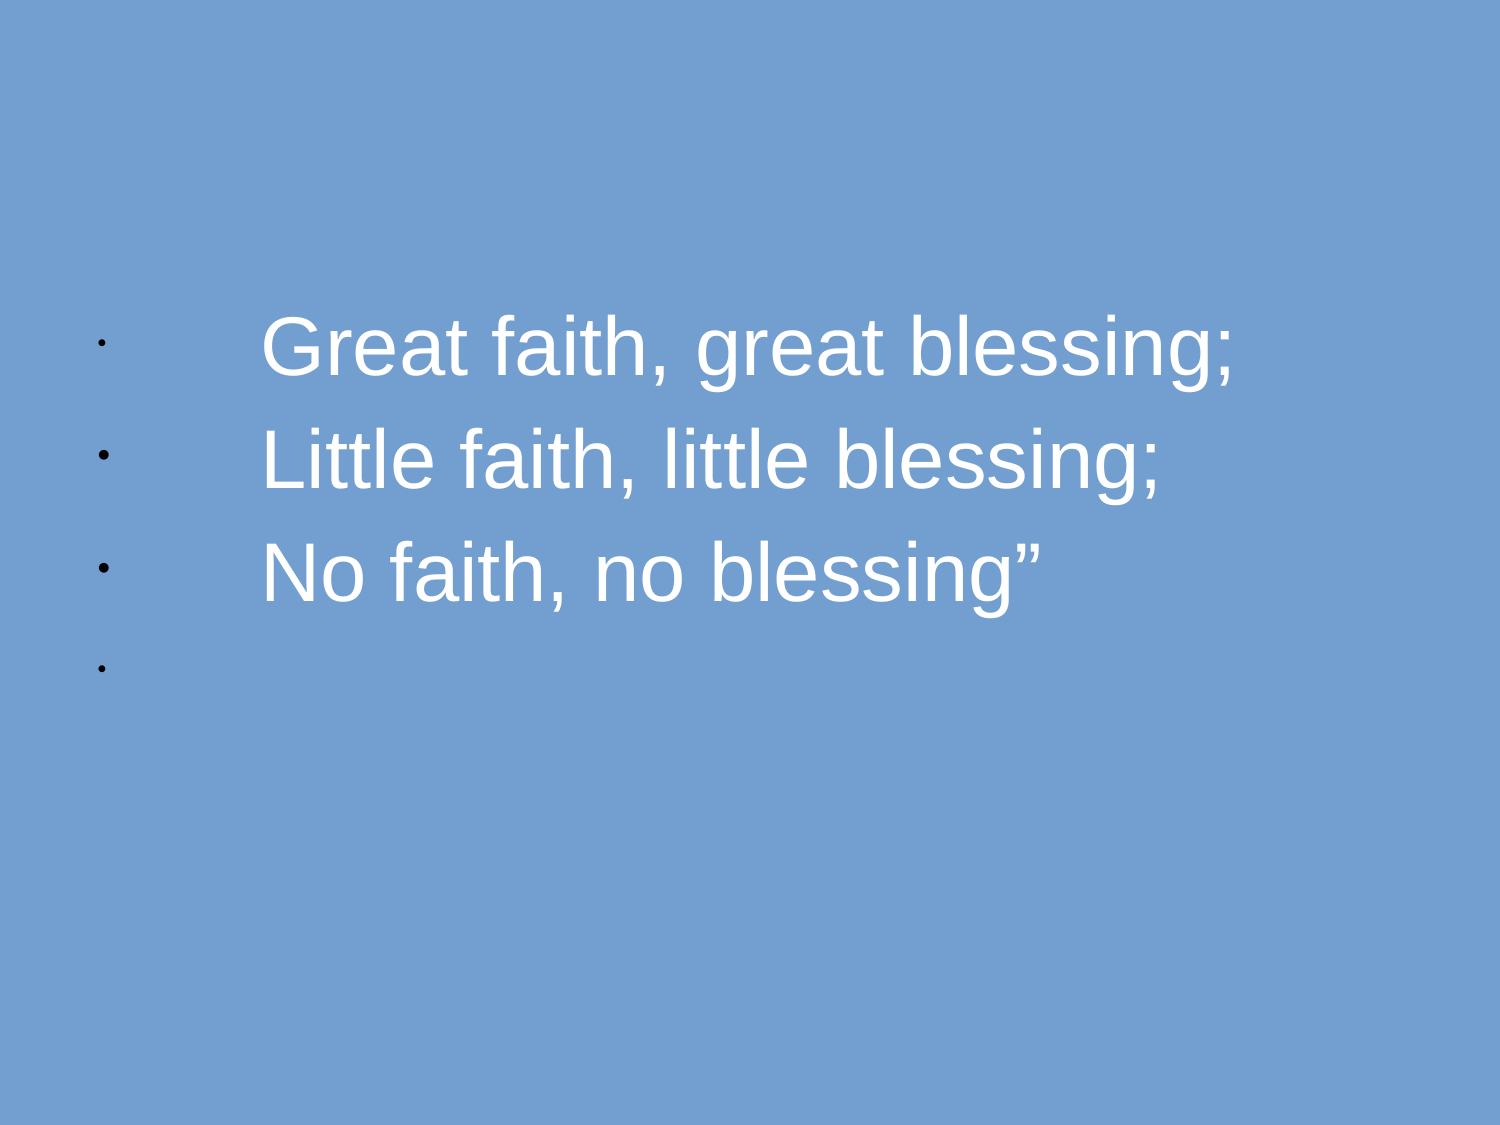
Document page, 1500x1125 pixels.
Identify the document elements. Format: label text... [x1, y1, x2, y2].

list Great faith, great blessing; Little faith, little blessing; No faith, no blessing” [75, 299, 1426, 1043]
